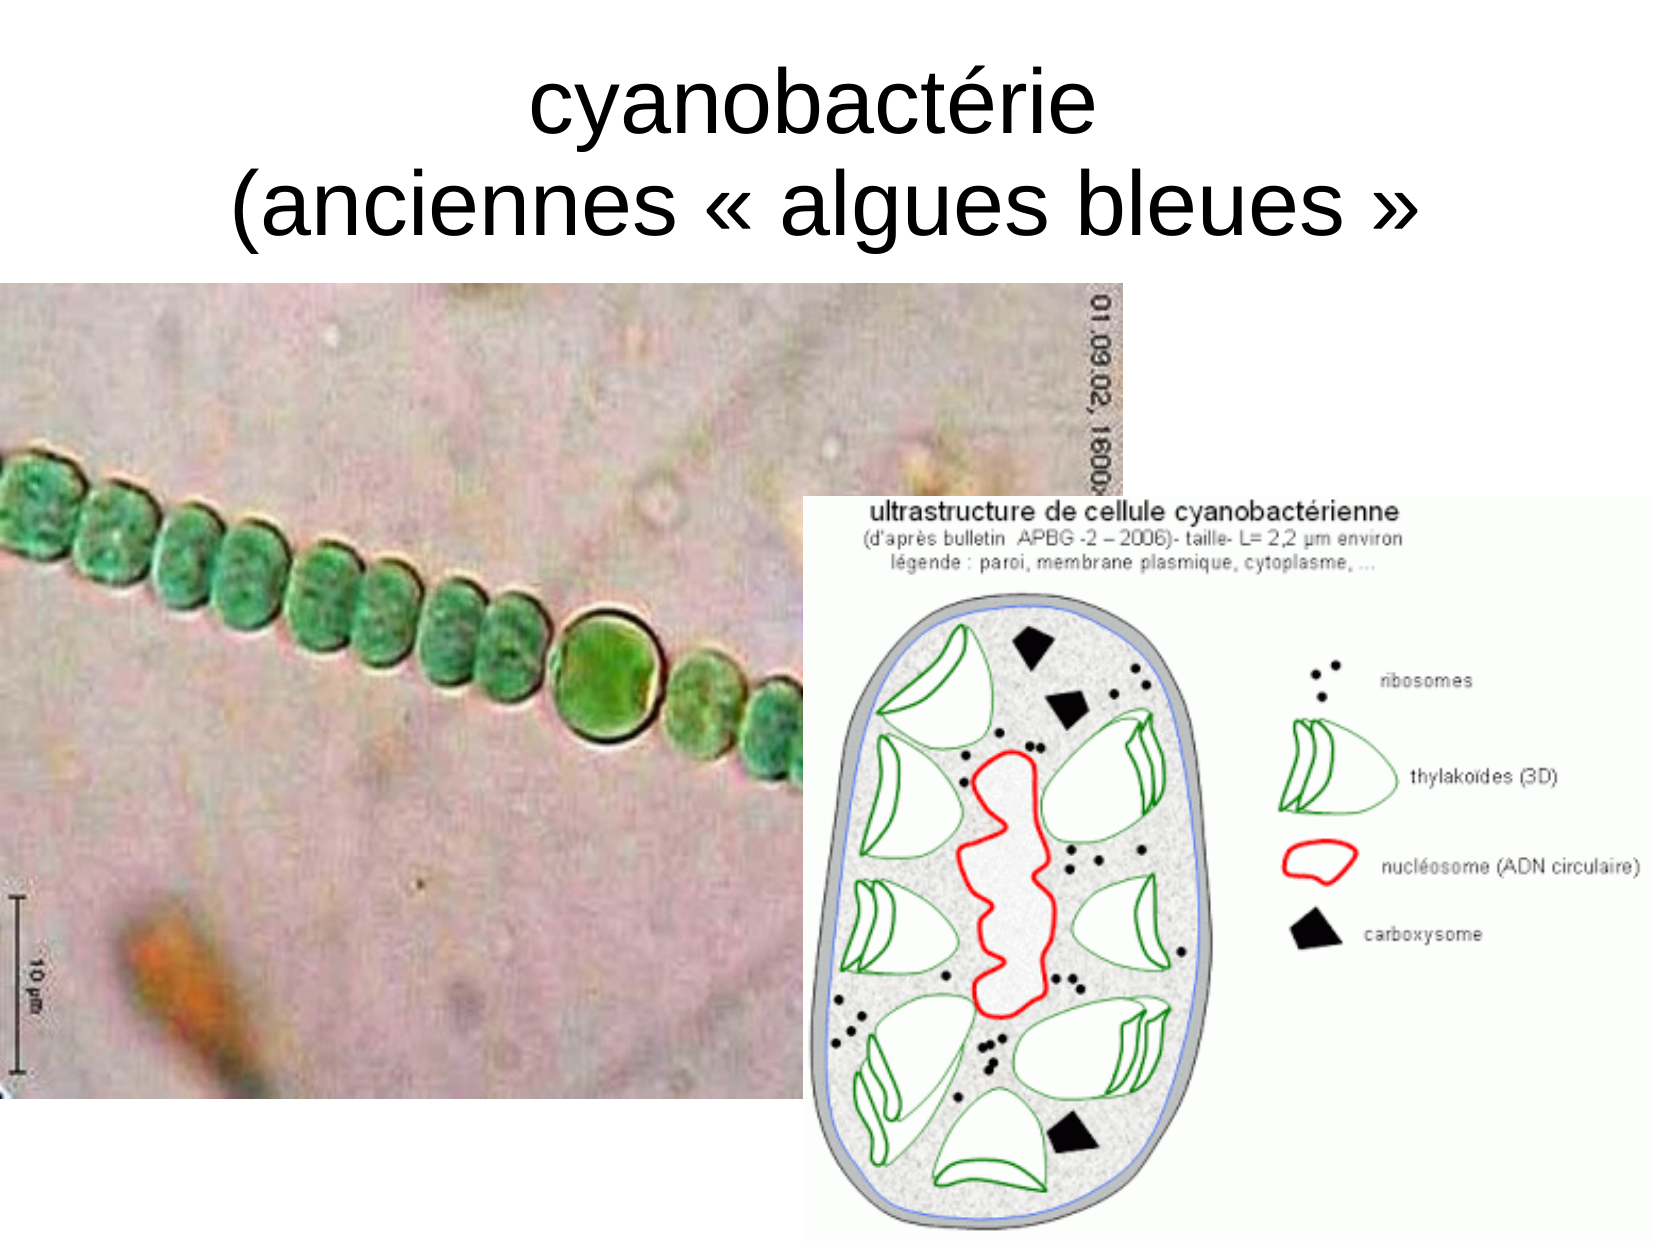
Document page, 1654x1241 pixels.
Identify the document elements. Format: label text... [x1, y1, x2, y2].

title cyanobactérie (anciennes « algues bleues » [82, 49, 1571, 257]
picture [0, 283, 1653, 1241]
